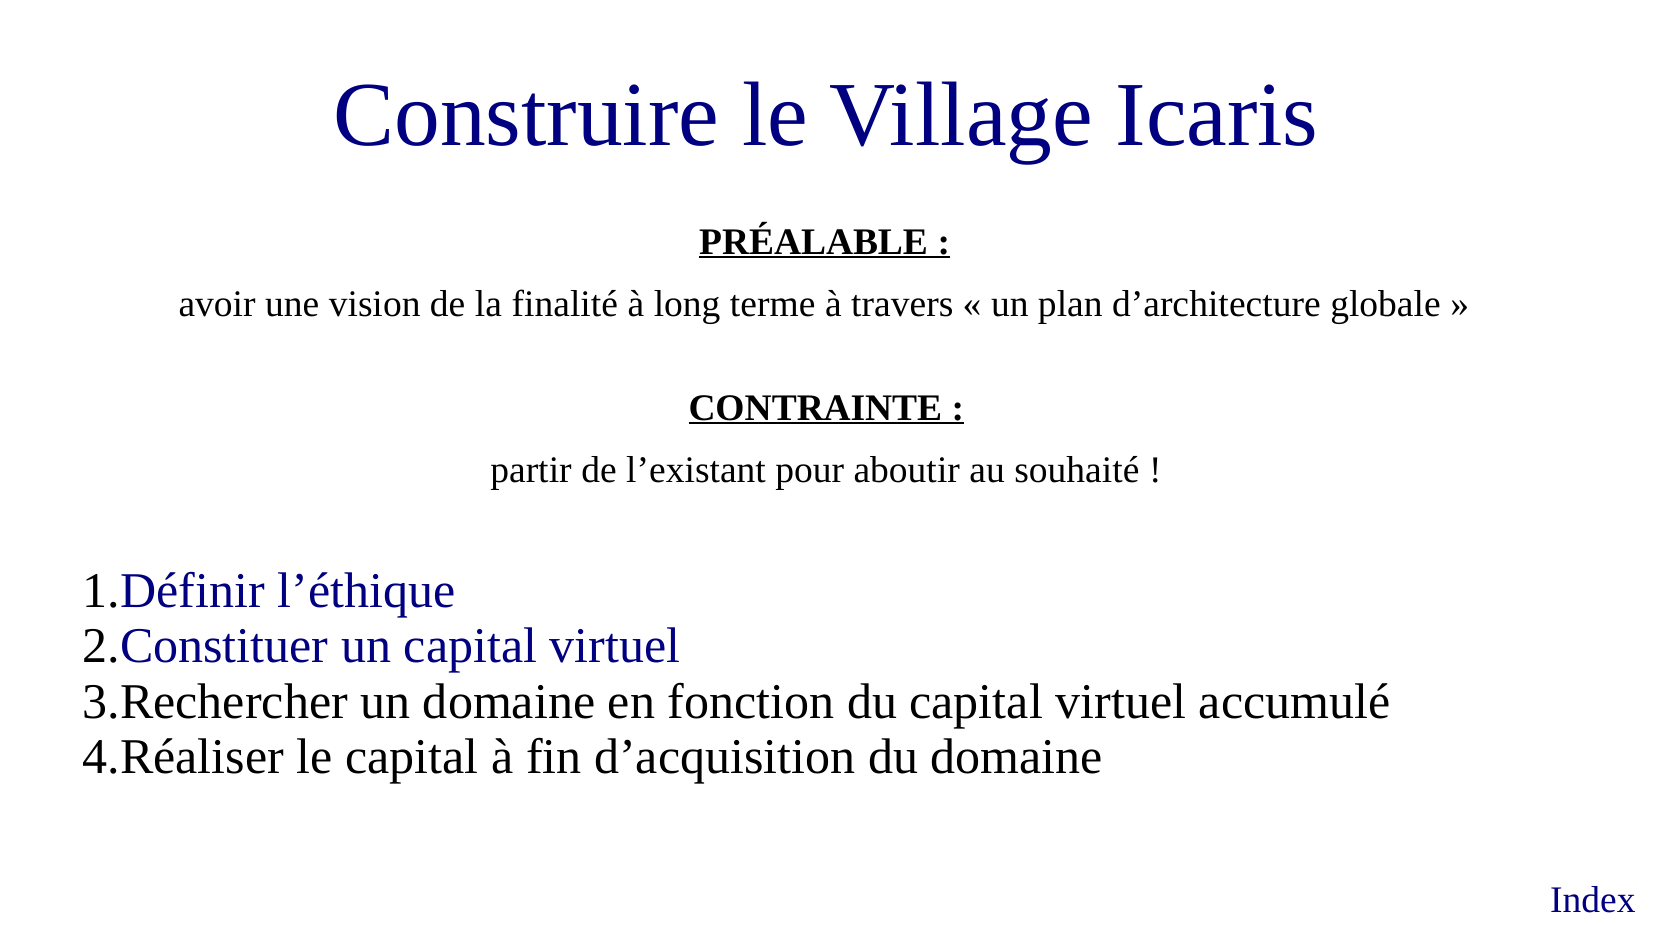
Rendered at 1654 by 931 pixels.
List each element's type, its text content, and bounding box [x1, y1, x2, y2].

text_box Préalable : avoir une vision de la finalité à long terme à travers « un plan d’architecture globale » [163, 192, 1490, 441]
title Construire le Village Icaris [82, 24, 1571, 205]
text_box Contrainte : partir de l’existant pour aboutir au souhaité ! [480, 365, 1173, 596]
subtitle Définir l’éthique Constituer un capital virtuel Rechercher un domaine en fonction du capital virtuel accumulé Réaliser le capital à fin d’acquisition du domaine [82, 469, 1571, 878]
